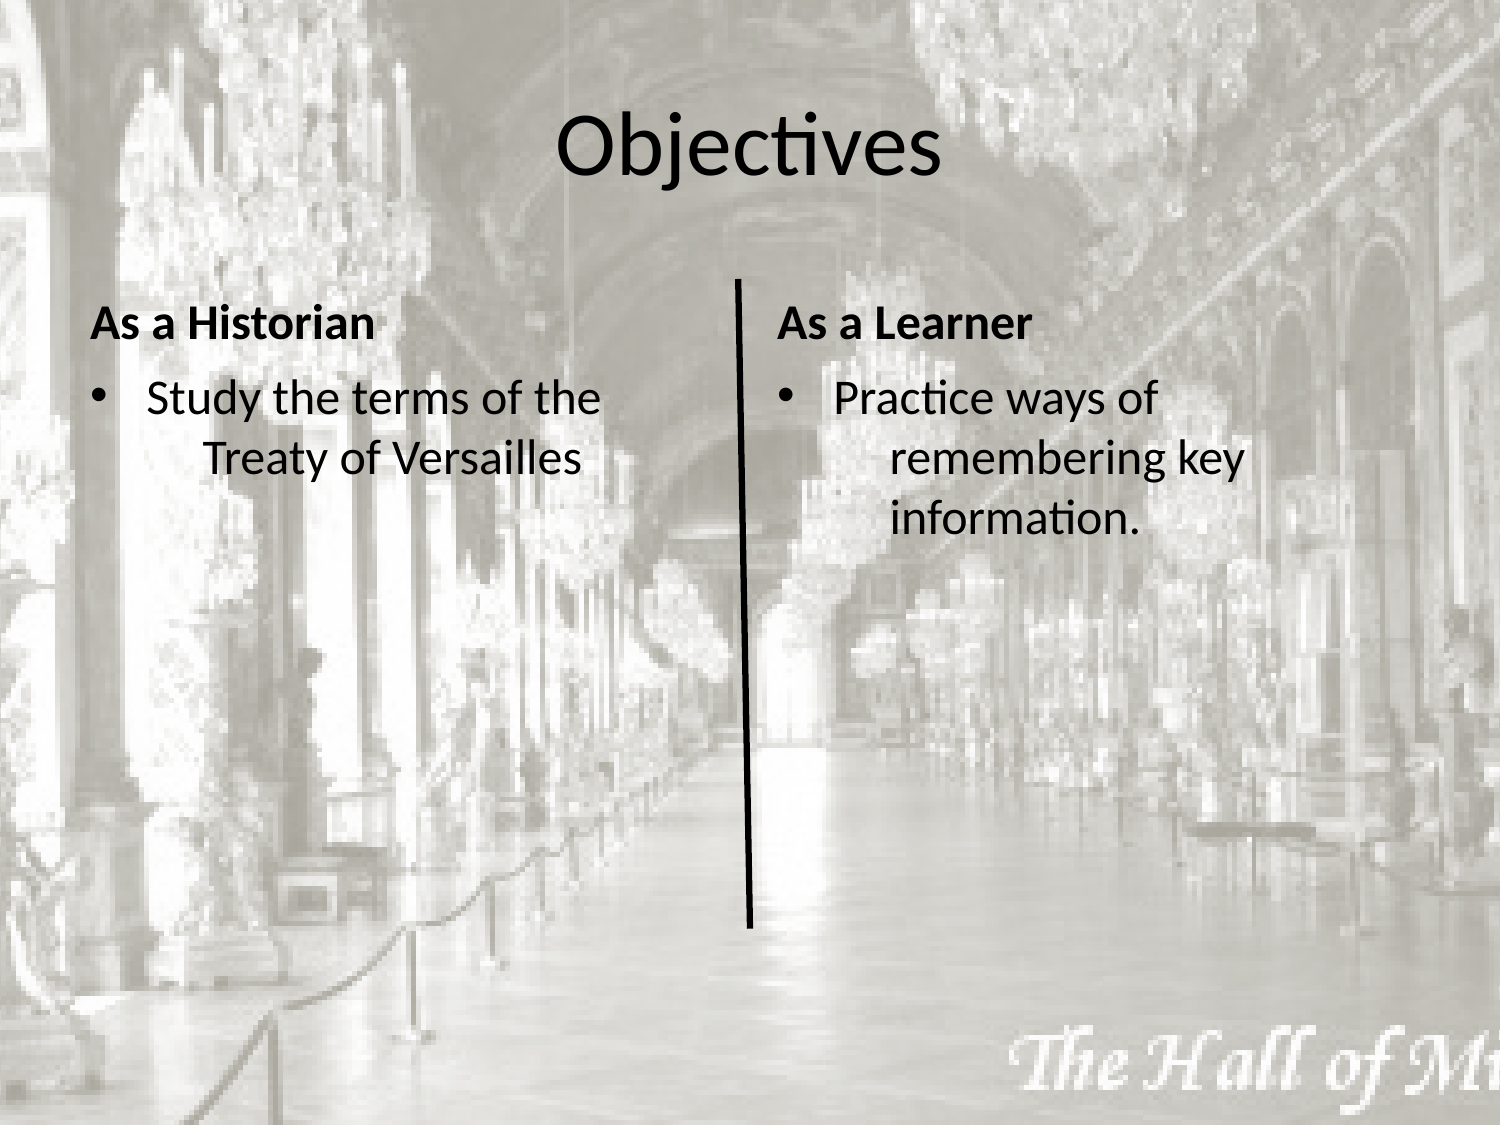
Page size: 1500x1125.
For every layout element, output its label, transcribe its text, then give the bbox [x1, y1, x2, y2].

title Objectives [75, 45, 1426, 233]
list Practice ways of remembering key information. [761, 356, 1426, 1005]
list Study the terms of the Treaty of Versailles [75, 356, 738, 1005]
picture [0, 0, 1500, 1125]
list As a Historian [75, 251, 738, 356]
list As a Learner [761, 251, 1426, 356]
